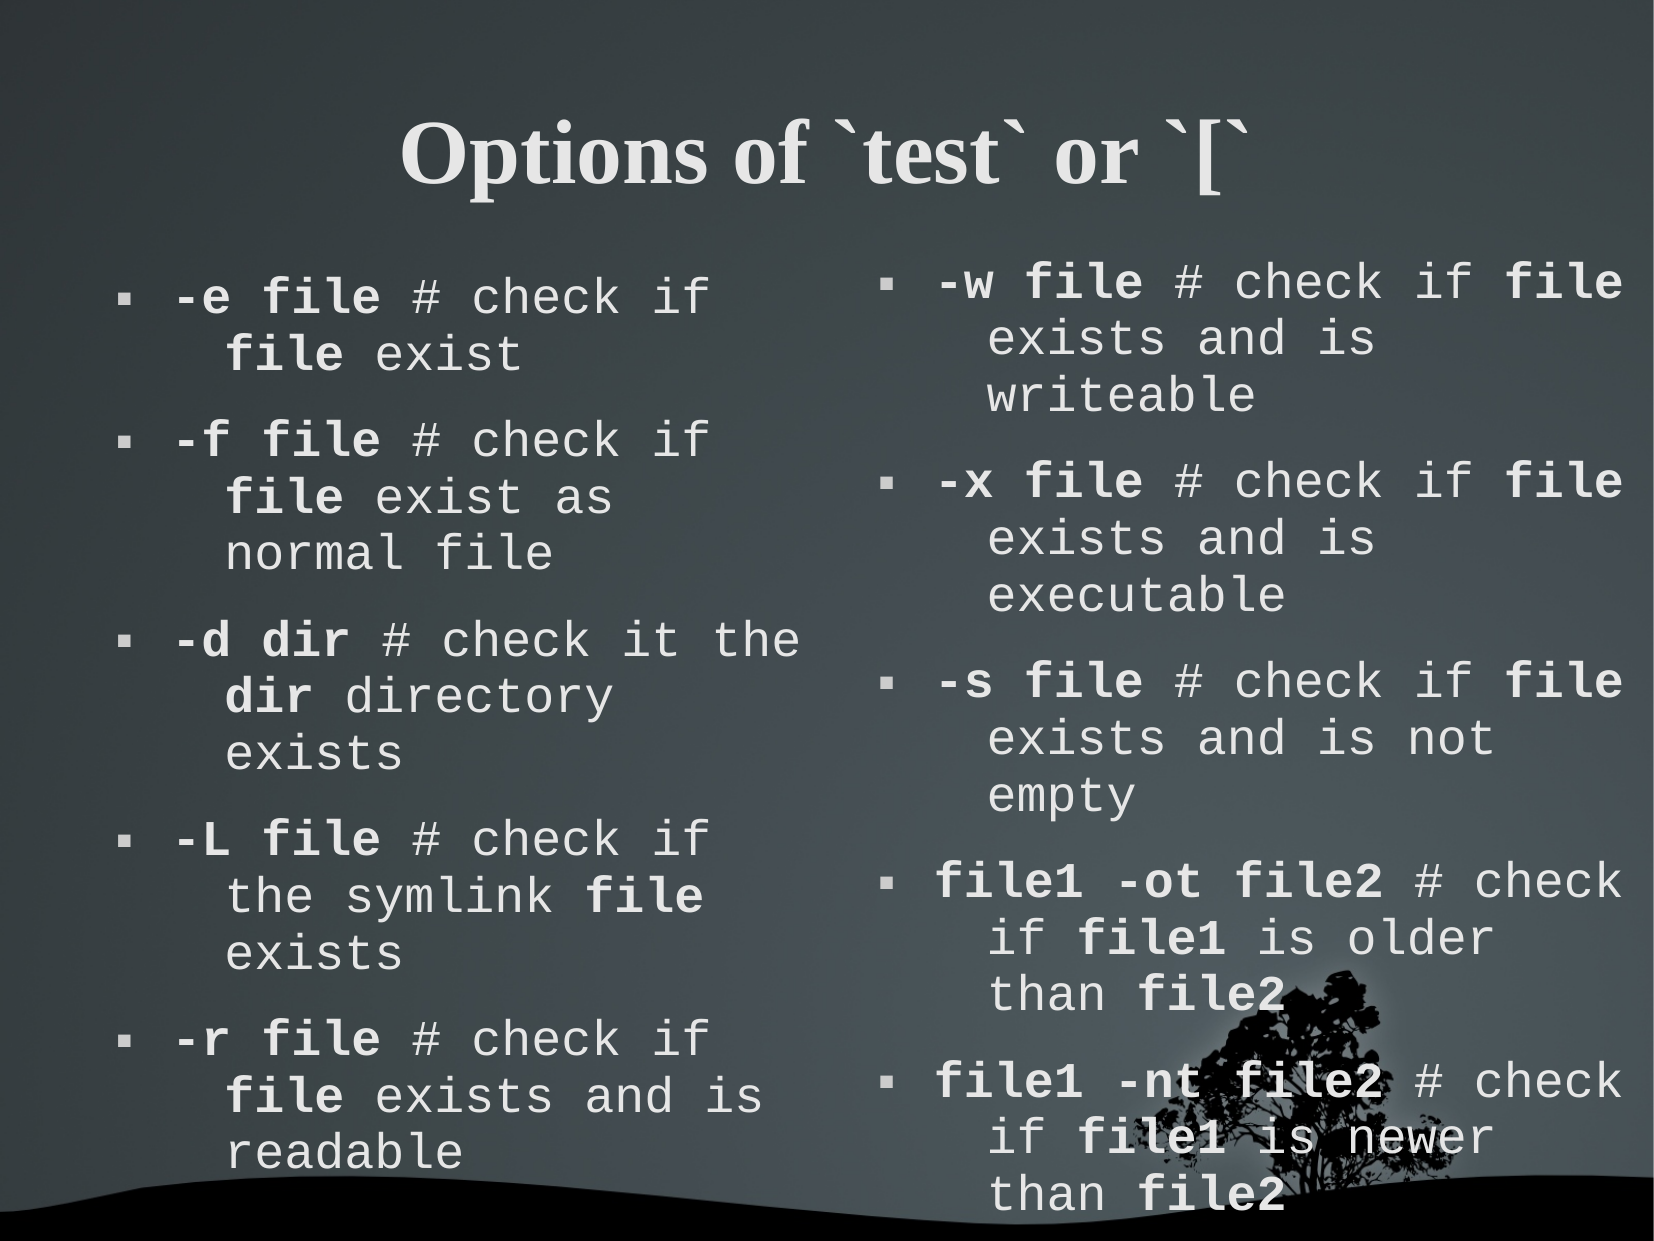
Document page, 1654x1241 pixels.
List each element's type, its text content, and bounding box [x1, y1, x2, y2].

title Options of `test` or `[` [82, 49, 1571, 257]
list -e file # check if file exist -f file # check if file exist as normal file -d dir # check it the dir directory exists -L file # check if the symlink file exists -r file # check if file exists and is readable [82, 271, 809, 1185]
picture [0, 0, 1654, 1241]
list -w file # check if file exists and is writeable -x file # check if file exists and is executable -s file # check if file exists and is not empty file1 -ot file2 # check if file1 is older than file2 file1 -nt file2 # check if file1 is newer than file2 [845, 256, 1631, 1226]
